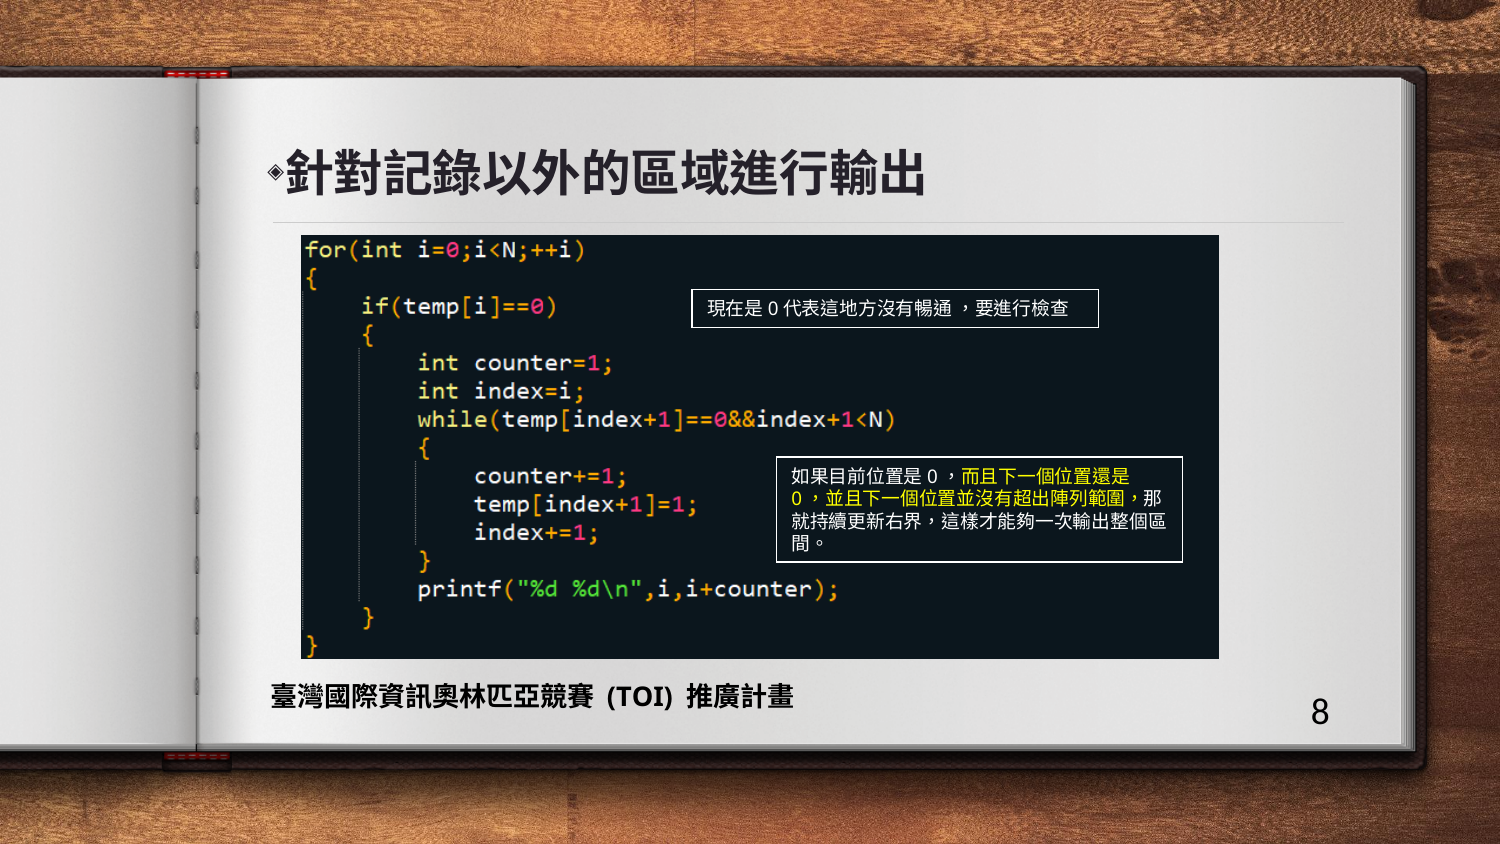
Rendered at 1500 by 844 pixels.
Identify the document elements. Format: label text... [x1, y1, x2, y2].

list 針對記錄以外的區域進行輸出 [252, 126, 1183, 216]
picture [301, 235, 1219, 659]
text_box 如果目前位置是0，而且下一個位置還是0，並且下一個位置並沒有超出陣列範圍，那就持續更新右界，這樣才能夠一次輸出整個區間。 [776, 456, 1183, 541]
text_box 現在是0代表這地方沒有暢通 ，要進行檢查 [692, 289, 1099, 328]
text_box [1295, 672, 1386, 737]
